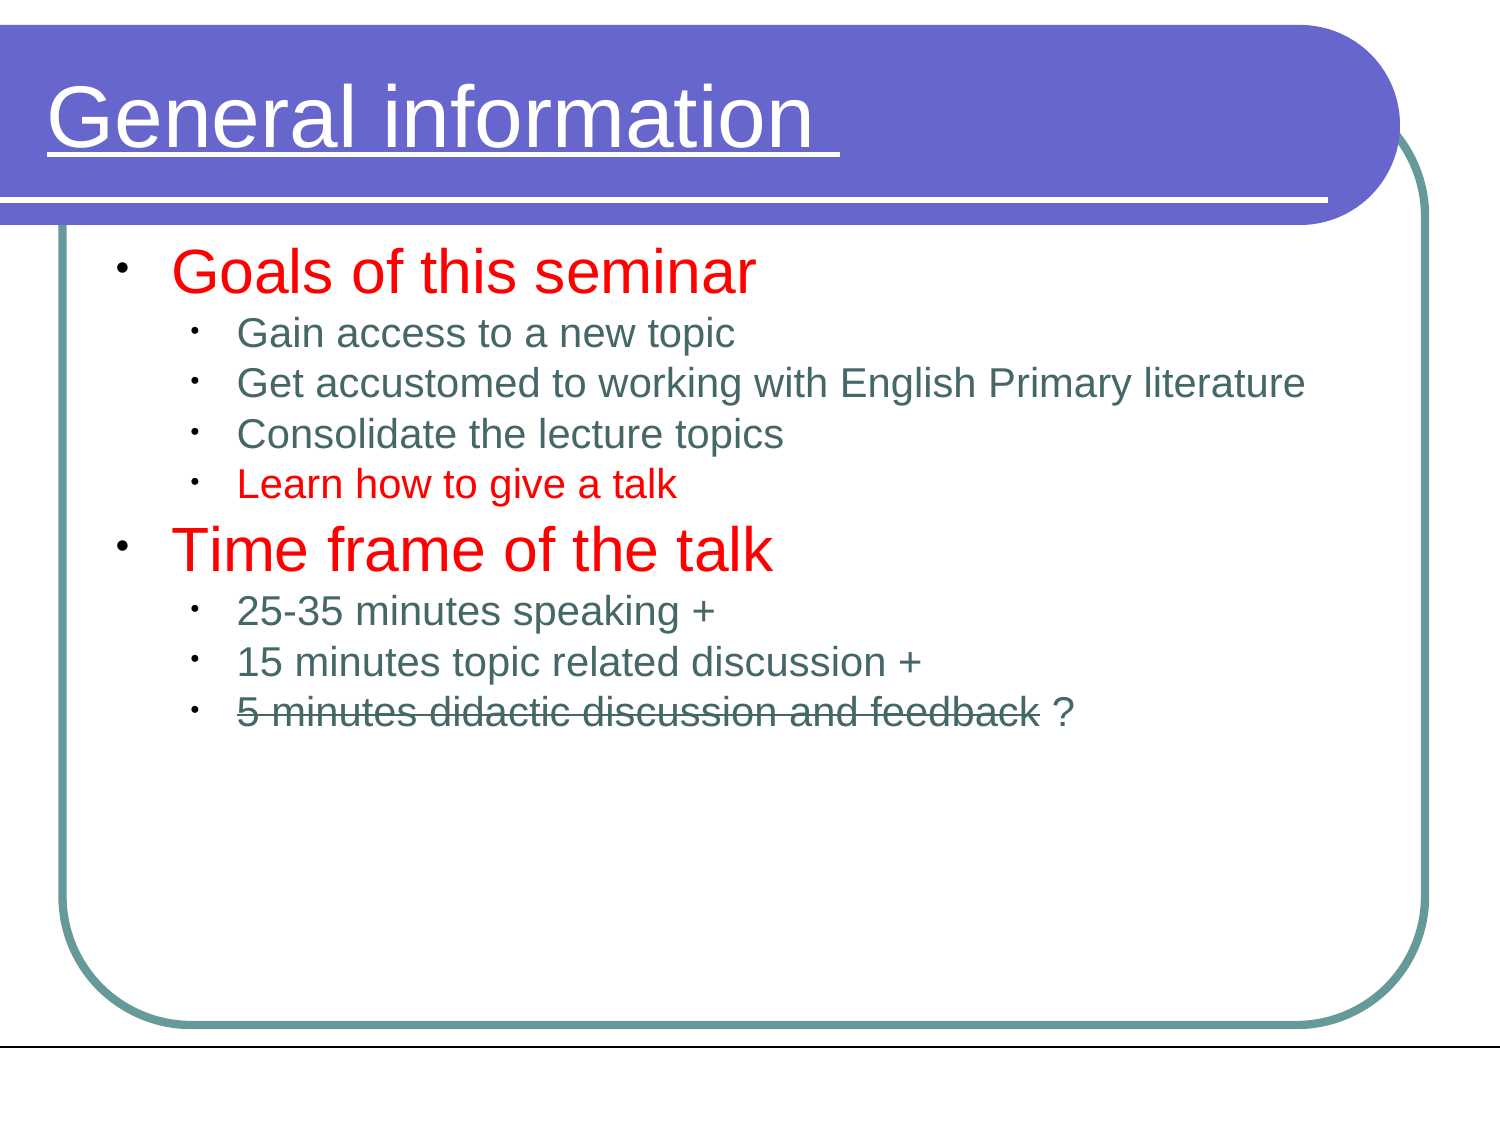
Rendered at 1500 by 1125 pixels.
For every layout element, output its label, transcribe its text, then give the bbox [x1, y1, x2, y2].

list Goals of this seminar Gain access to a new topic Get accustomed to working with English Primary literature Consolidate the lecture topics Learn how to give a talk Time frame of the talk 25-35 minutes speaking + 15 minutes topic related discussion + 5 minutes didactic discussion and feedback ? [99, 237, 1401, 963]
title General information [31, 37, 1347, 188]
